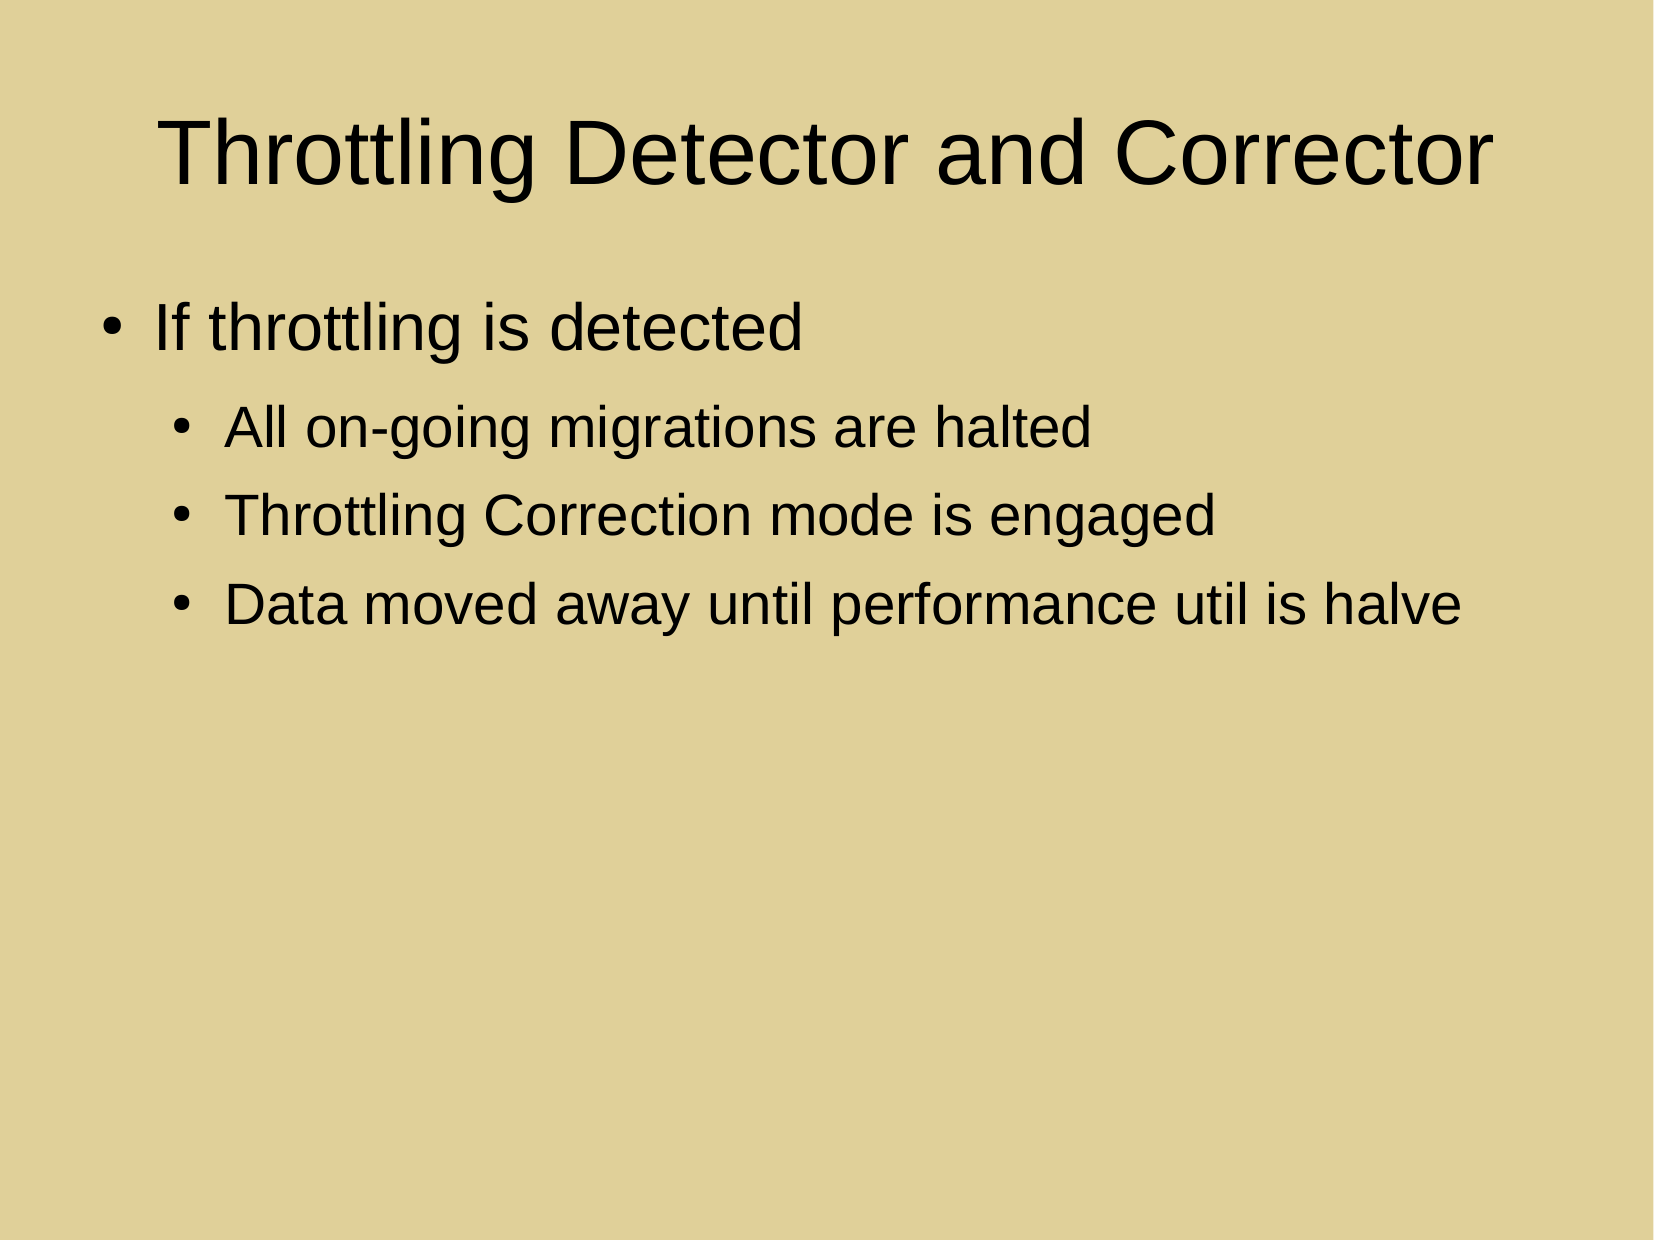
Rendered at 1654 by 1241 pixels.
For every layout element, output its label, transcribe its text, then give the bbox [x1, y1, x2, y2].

list If throttling is detected All on-going migrations are halted Throttling Correction mode is engaged Data moved away until performance util is halve [82, 290, 1571, 1109]
title Throttling Detector and Corrector [82, 49, 1571, 257]
